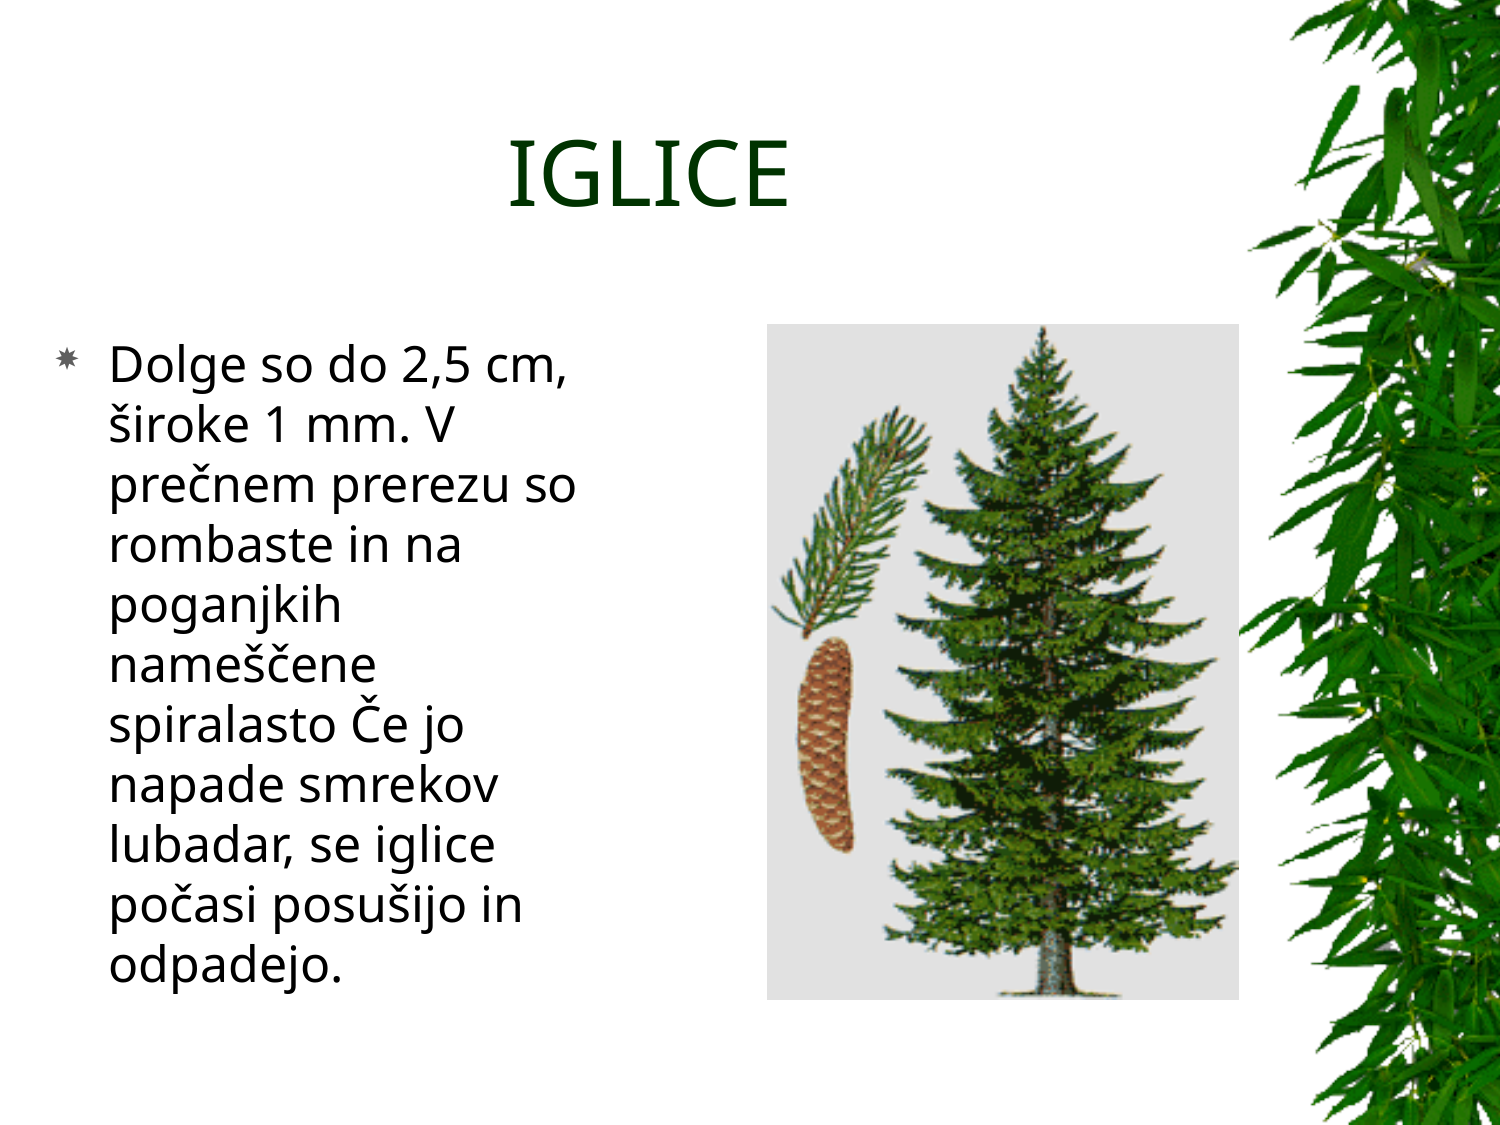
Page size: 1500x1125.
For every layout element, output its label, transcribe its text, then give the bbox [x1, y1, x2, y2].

list Dolge so do 2,5 cm, široke 1 mm. V prečnem prerezu so rombaste in na poganjkih nameščene spiralasto Če jo napade smrekov lubadar, se iglice počasi posušijo in odpadejo. [37, 324, 632, 988]
title IGLICE [37, 107, 1263, 233]
picture [767, 0, 1500, 1125]
